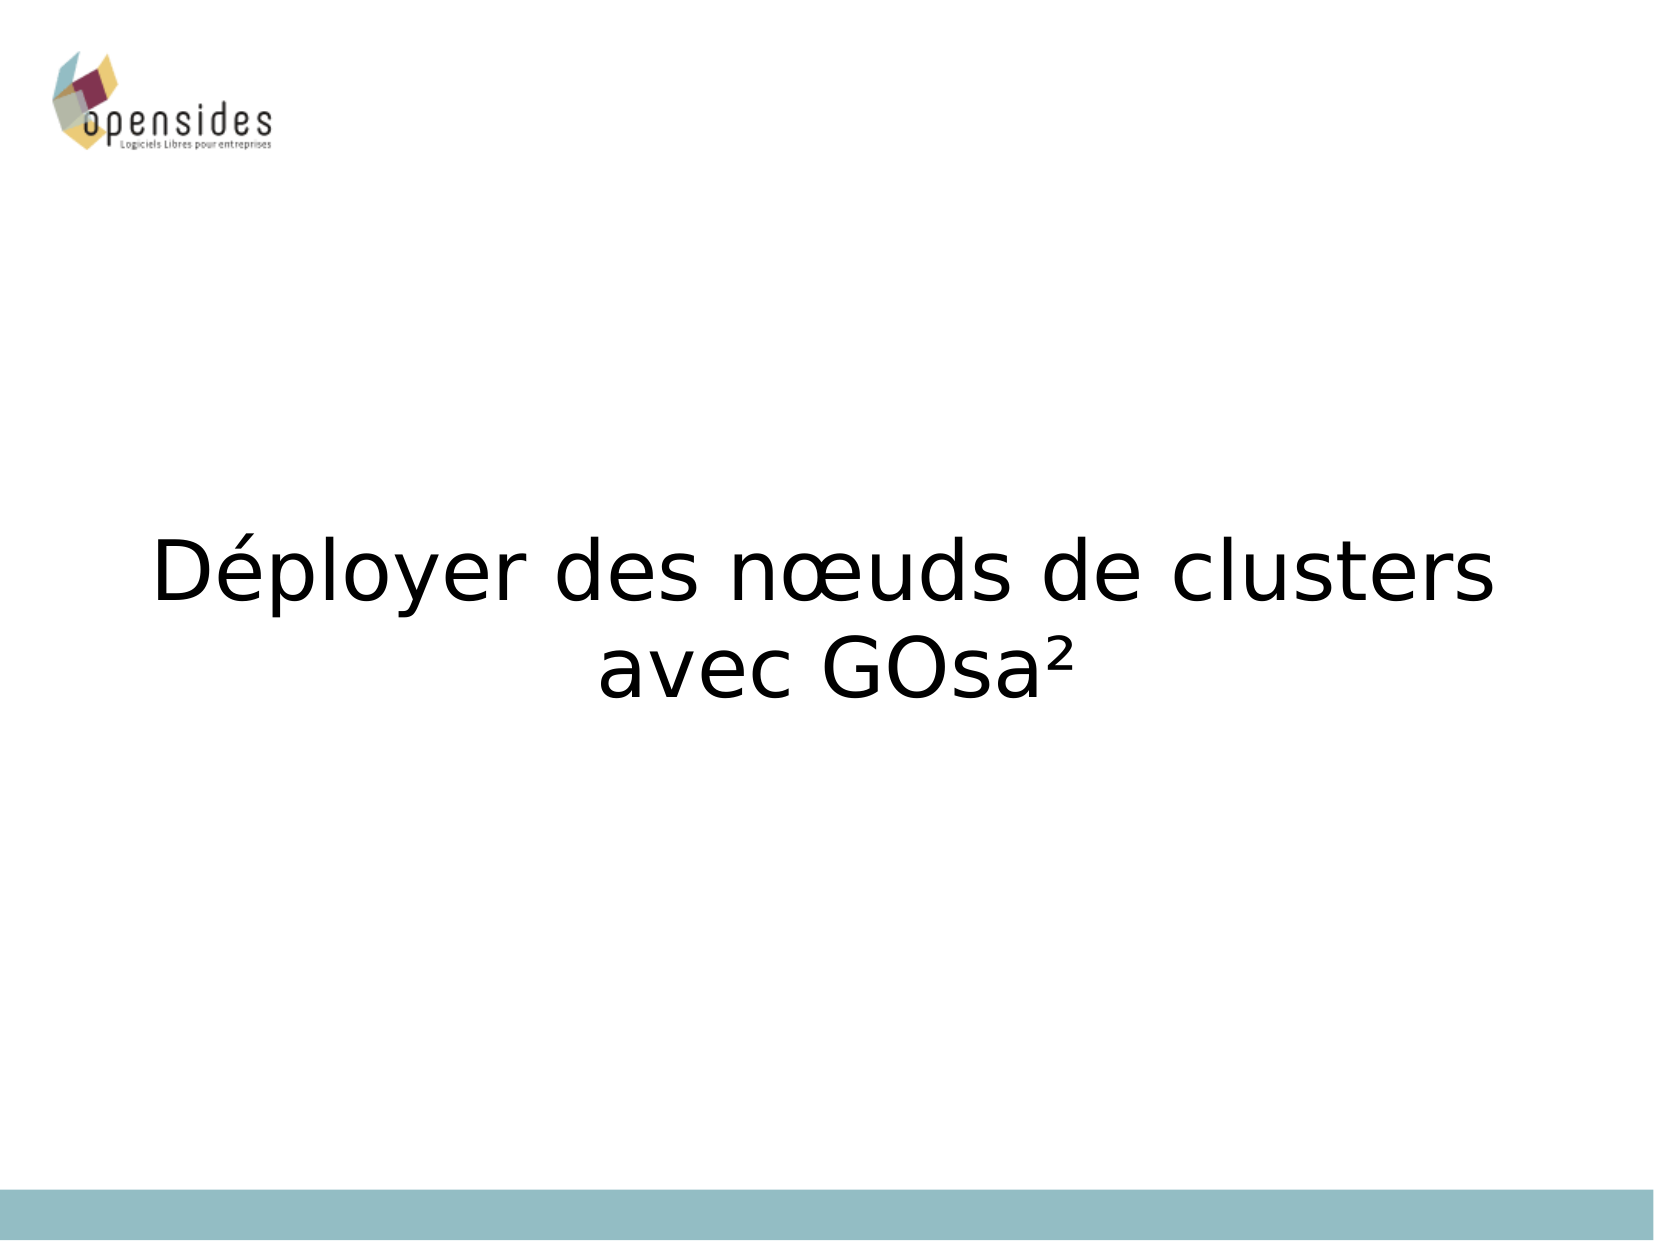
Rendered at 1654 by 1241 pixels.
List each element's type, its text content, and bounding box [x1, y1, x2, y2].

text_box [0, 1189, 1654, 1241]
text_box Déployer des nœuds de clusters avec GOsa² [135, 515, 1540, 725]
picture [22, 30, 308, 187]
